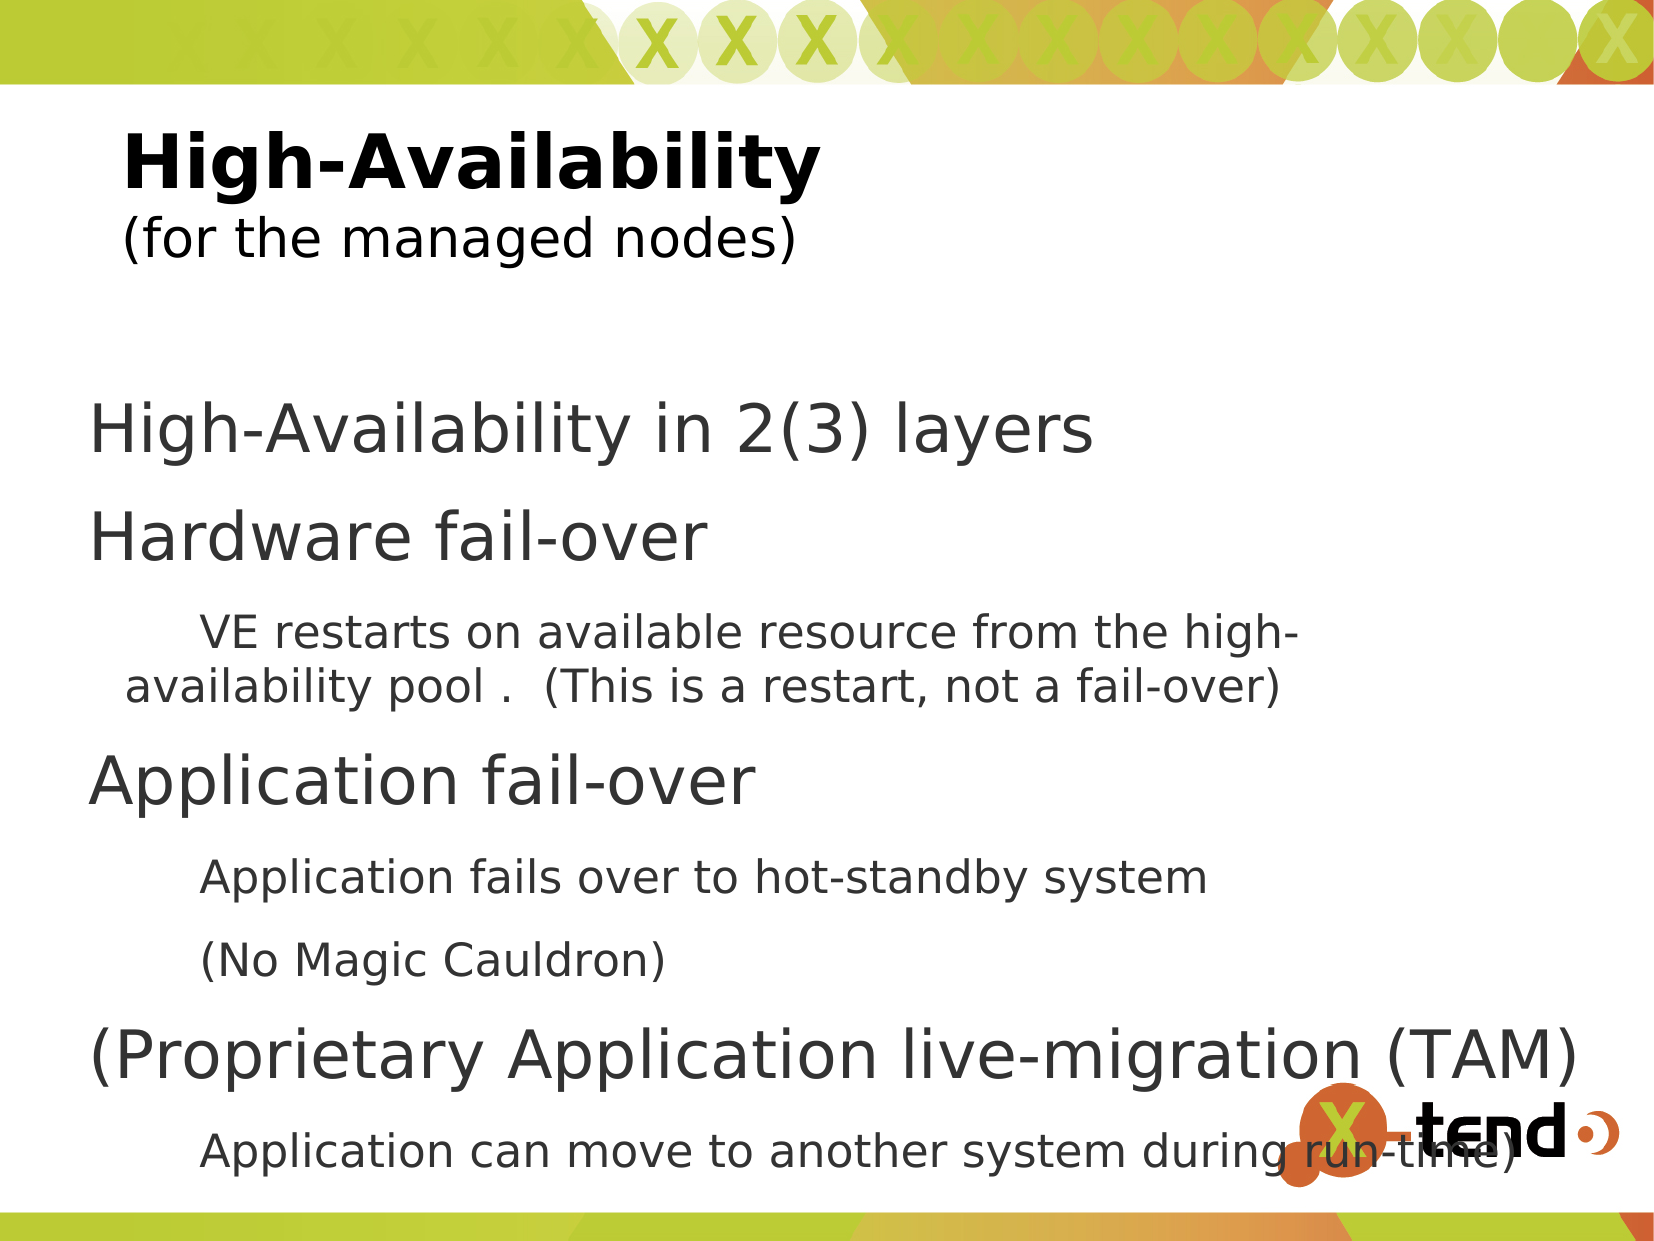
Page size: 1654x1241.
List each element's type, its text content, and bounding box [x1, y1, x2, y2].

picture [0, 0, 1654, 1241]
title High-Availability (for the managed nodes) [121, 91, 1534, 299]
text_box High-Availability in 2(3) layers Hardware fail-over VE restarts on available resource from the high- availability pool . (This is a restart, not a fail-over) Application fail-over Application fails over to hot-standby system (No Magic Cauldron) (Proprietary Application live-migration (TAM) Application can move to another system during run-time) [86, 390, 1654, 1232]
